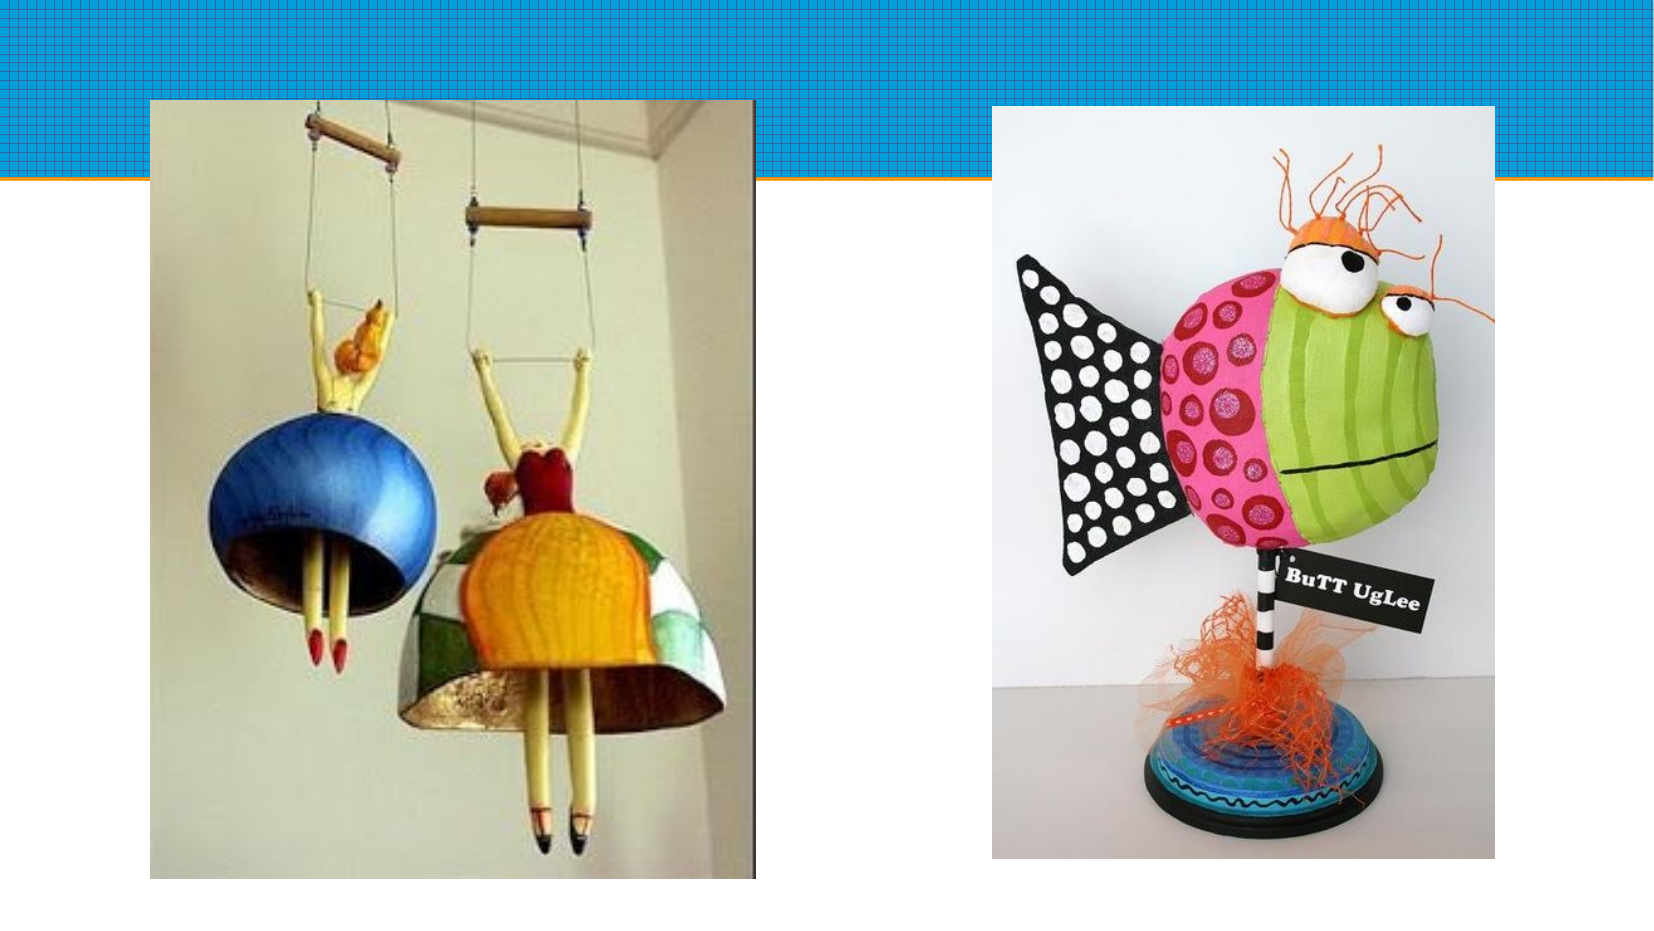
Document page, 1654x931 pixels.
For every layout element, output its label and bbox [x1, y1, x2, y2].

picture [150, 101, 756, 879]
picture [992, 107, 1495, 859]
